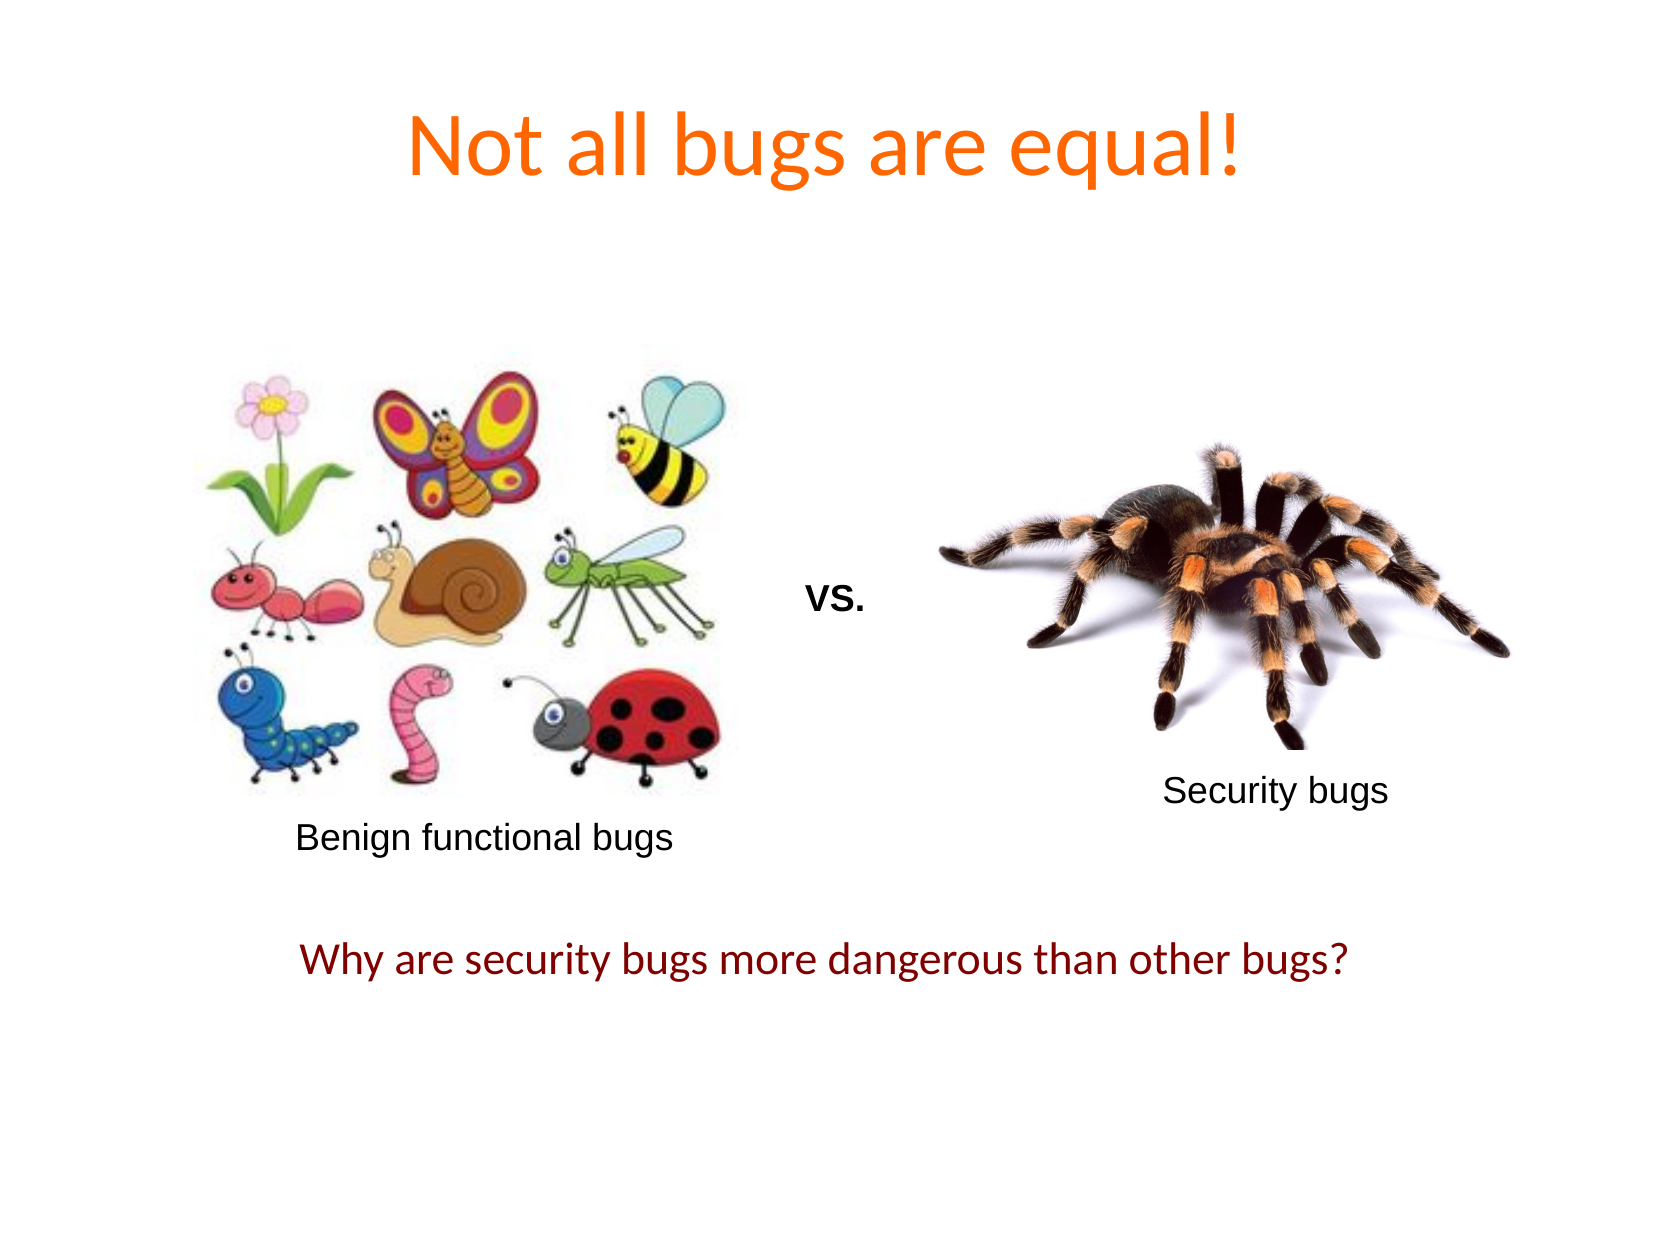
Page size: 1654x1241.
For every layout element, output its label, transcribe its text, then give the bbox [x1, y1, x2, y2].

text_box VS. [790, 569, 896, 627]
text_box Benign functional bugs [204, 809, 775, 866]
title Not all bugs are equal! [82, 49, 1571, 257]
picture [917, 429, 1558, 751]
text_box Security bugs [995, 761, 1566, 819]
picture [193, 344, 748, 827]
text_box Why are security bugs more dangerous than other bugs? [270, 932, 1381, 1004]
